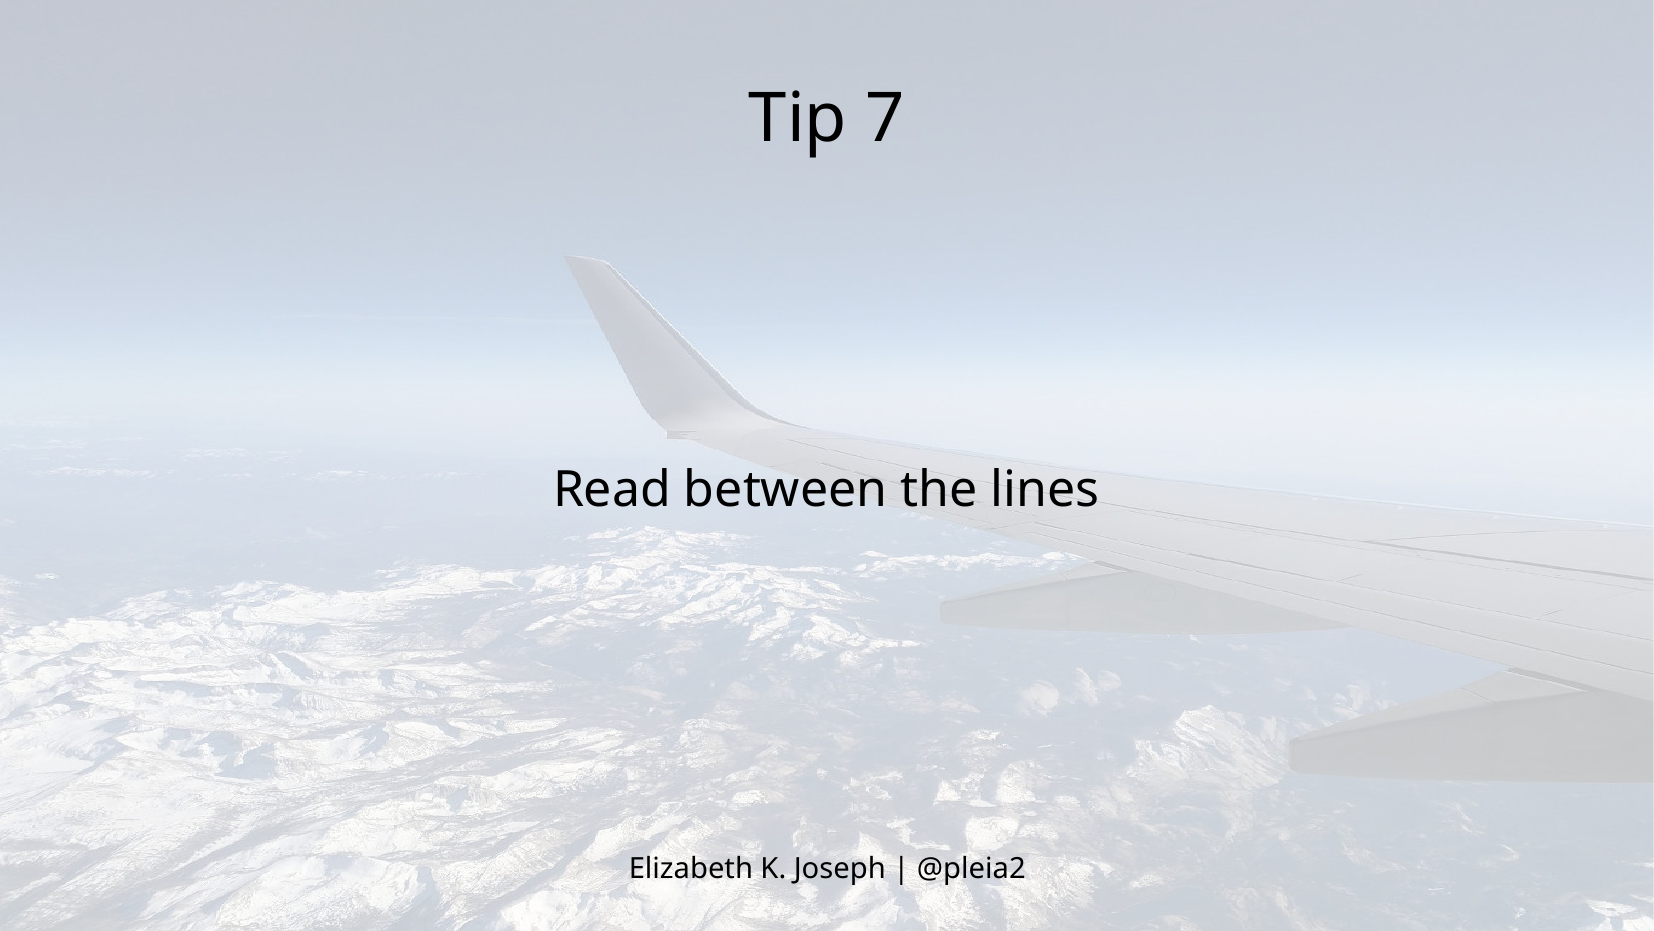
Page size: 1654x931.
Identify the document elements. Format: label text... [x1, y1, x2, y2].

title Tip 7 [82, 37, 1571, 193]
subtitle Read between the lines [82, 217, 1571, 758]
picture [0, 0, 1654, 931]
